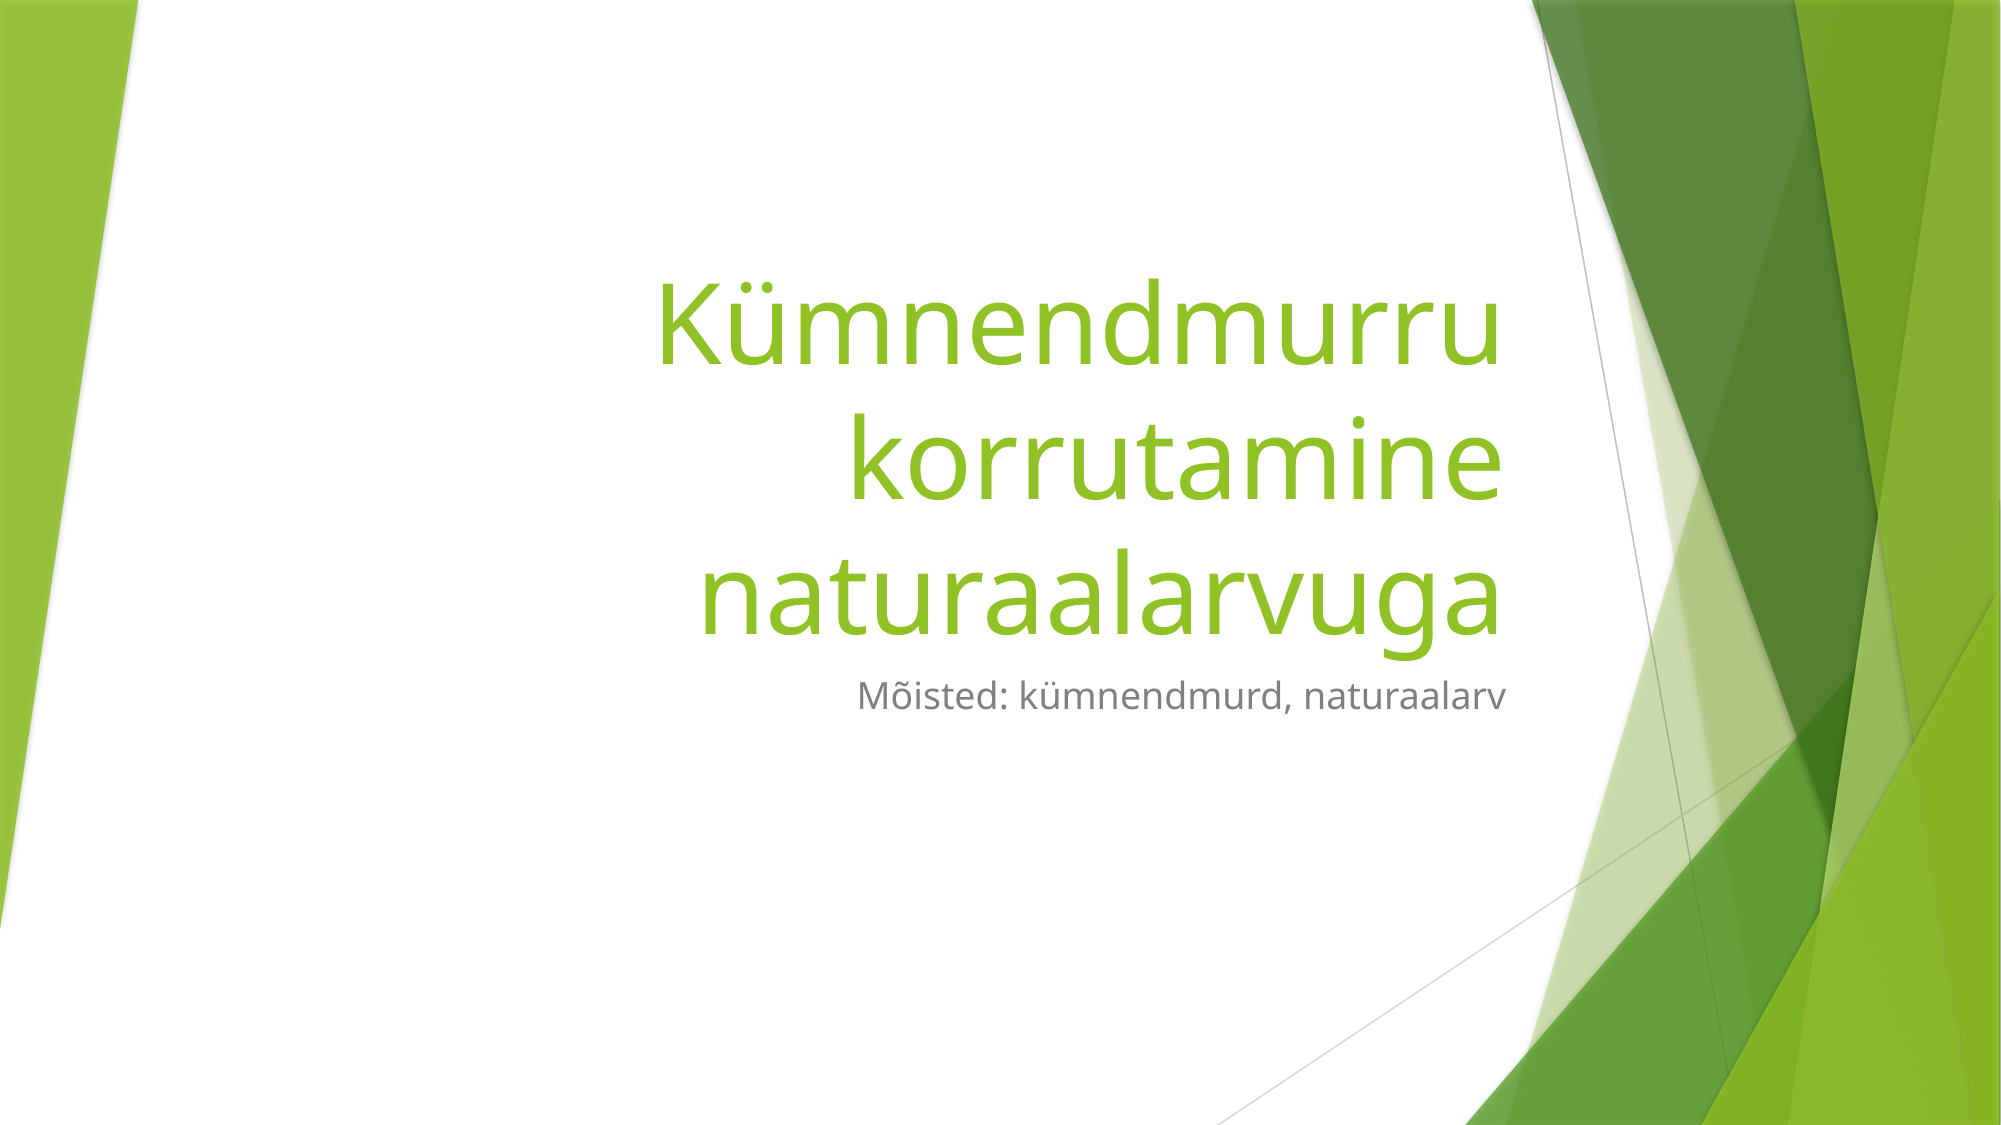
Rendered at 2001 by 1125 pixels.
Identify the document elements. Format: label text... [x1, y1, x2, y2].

title Kümnendmurru korrutamine naturaalarvuga [247, 394, 1522, 664]
subtitle Mõisted: kümnendmurd, naturaalarv [247, 664, 1522, 845]
